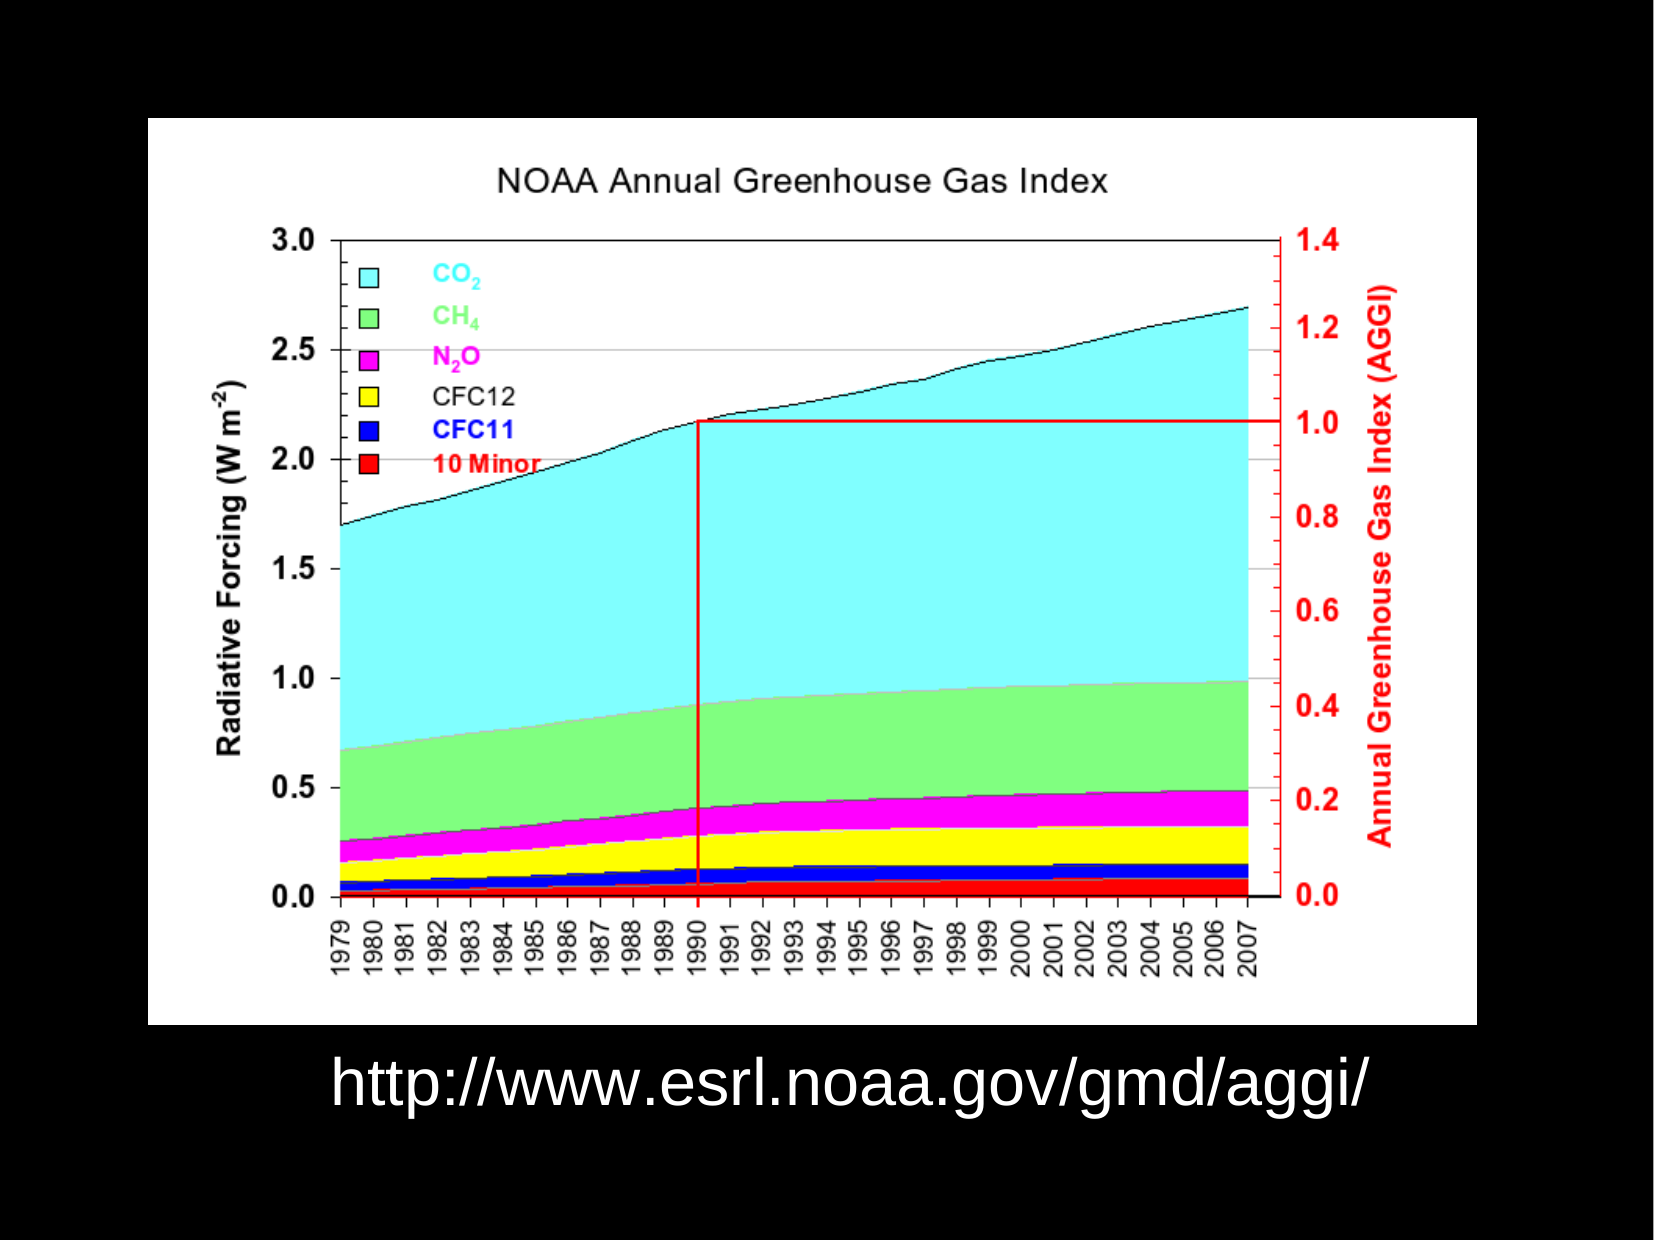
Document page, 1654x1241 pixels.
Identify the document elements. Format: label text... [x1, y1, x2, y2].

picture [148, 118, 1477, 1025]
subtitle http://www.esrl.noaa.gov/gmd/aggi/ [88, 1003, 1577, 1161]
